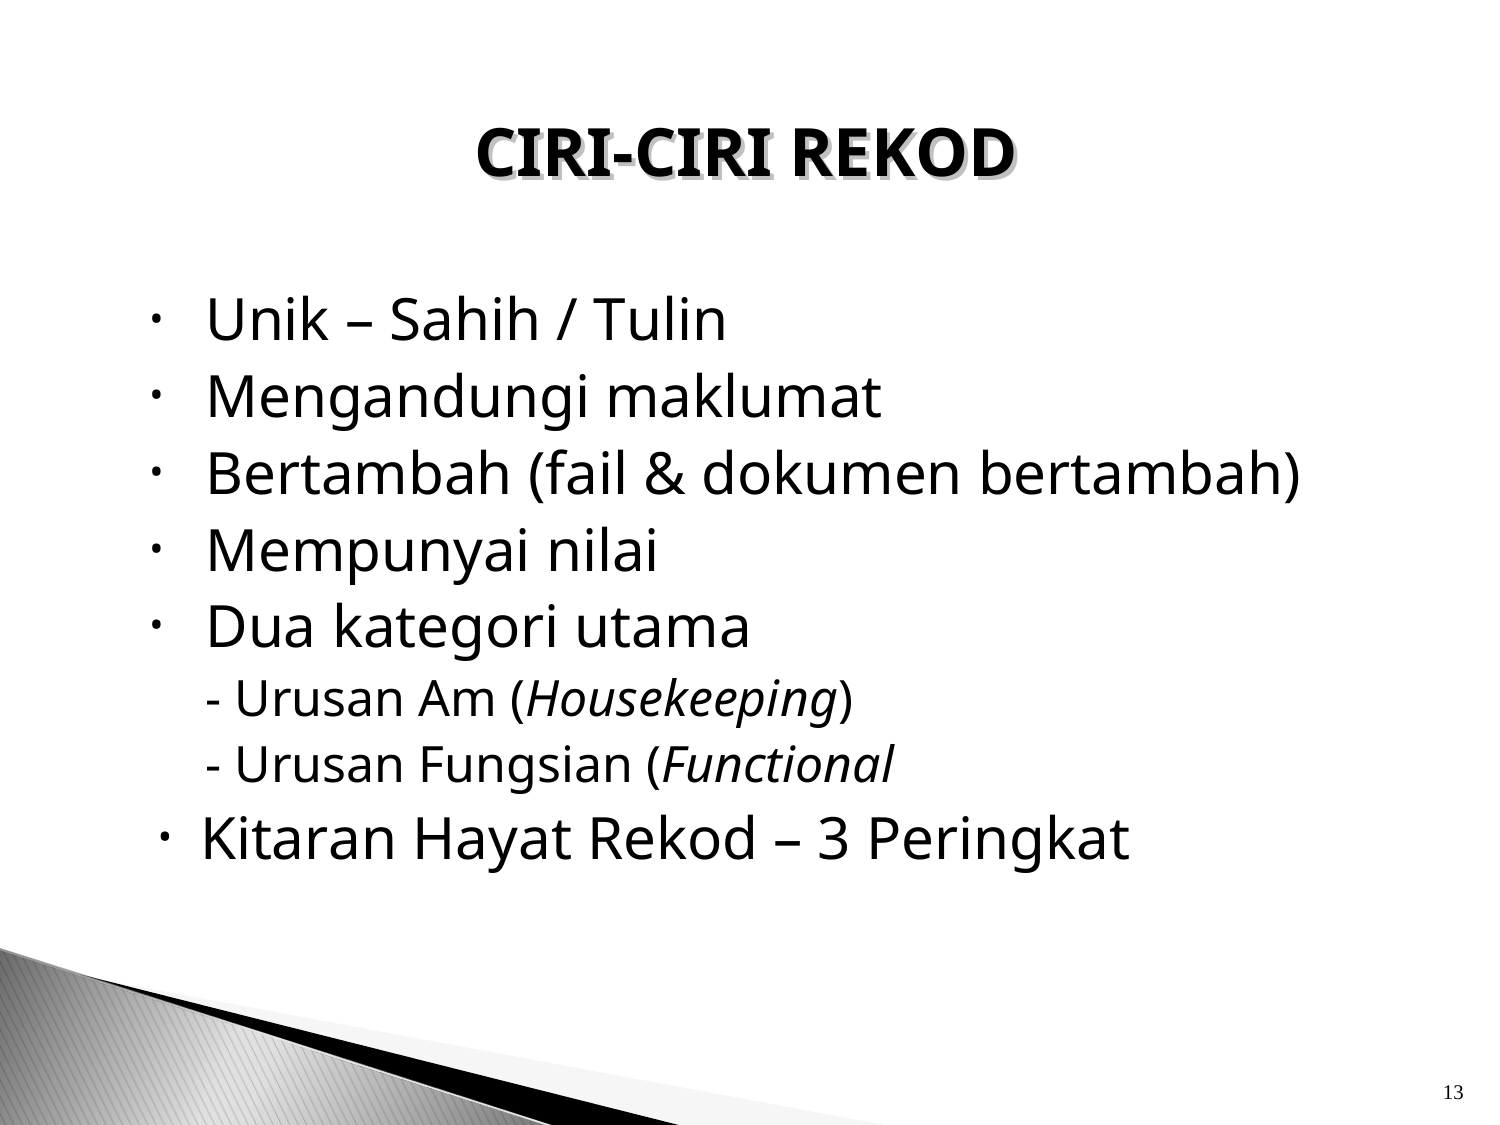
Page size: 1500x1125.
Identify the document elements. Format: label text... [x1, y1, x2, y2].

picture [0, 947, 559, 1125]
text_box <number> [1418, 1051, 1479, 1112]
list Unik – Sahih / Tulin Mengandungi maklumat Bertambah (fail & dokumen bertambah) Mempunyai nilai Dua kategori utama - Urusan Am (Housekeeping) - Urusan Fungsian (Functional Kitaran Hayat Rekod – 3 Peringkat [125, 274, 1388, 1038]
text_box CIRI-CIRI REKOD [112, 62, 1363, 225]
